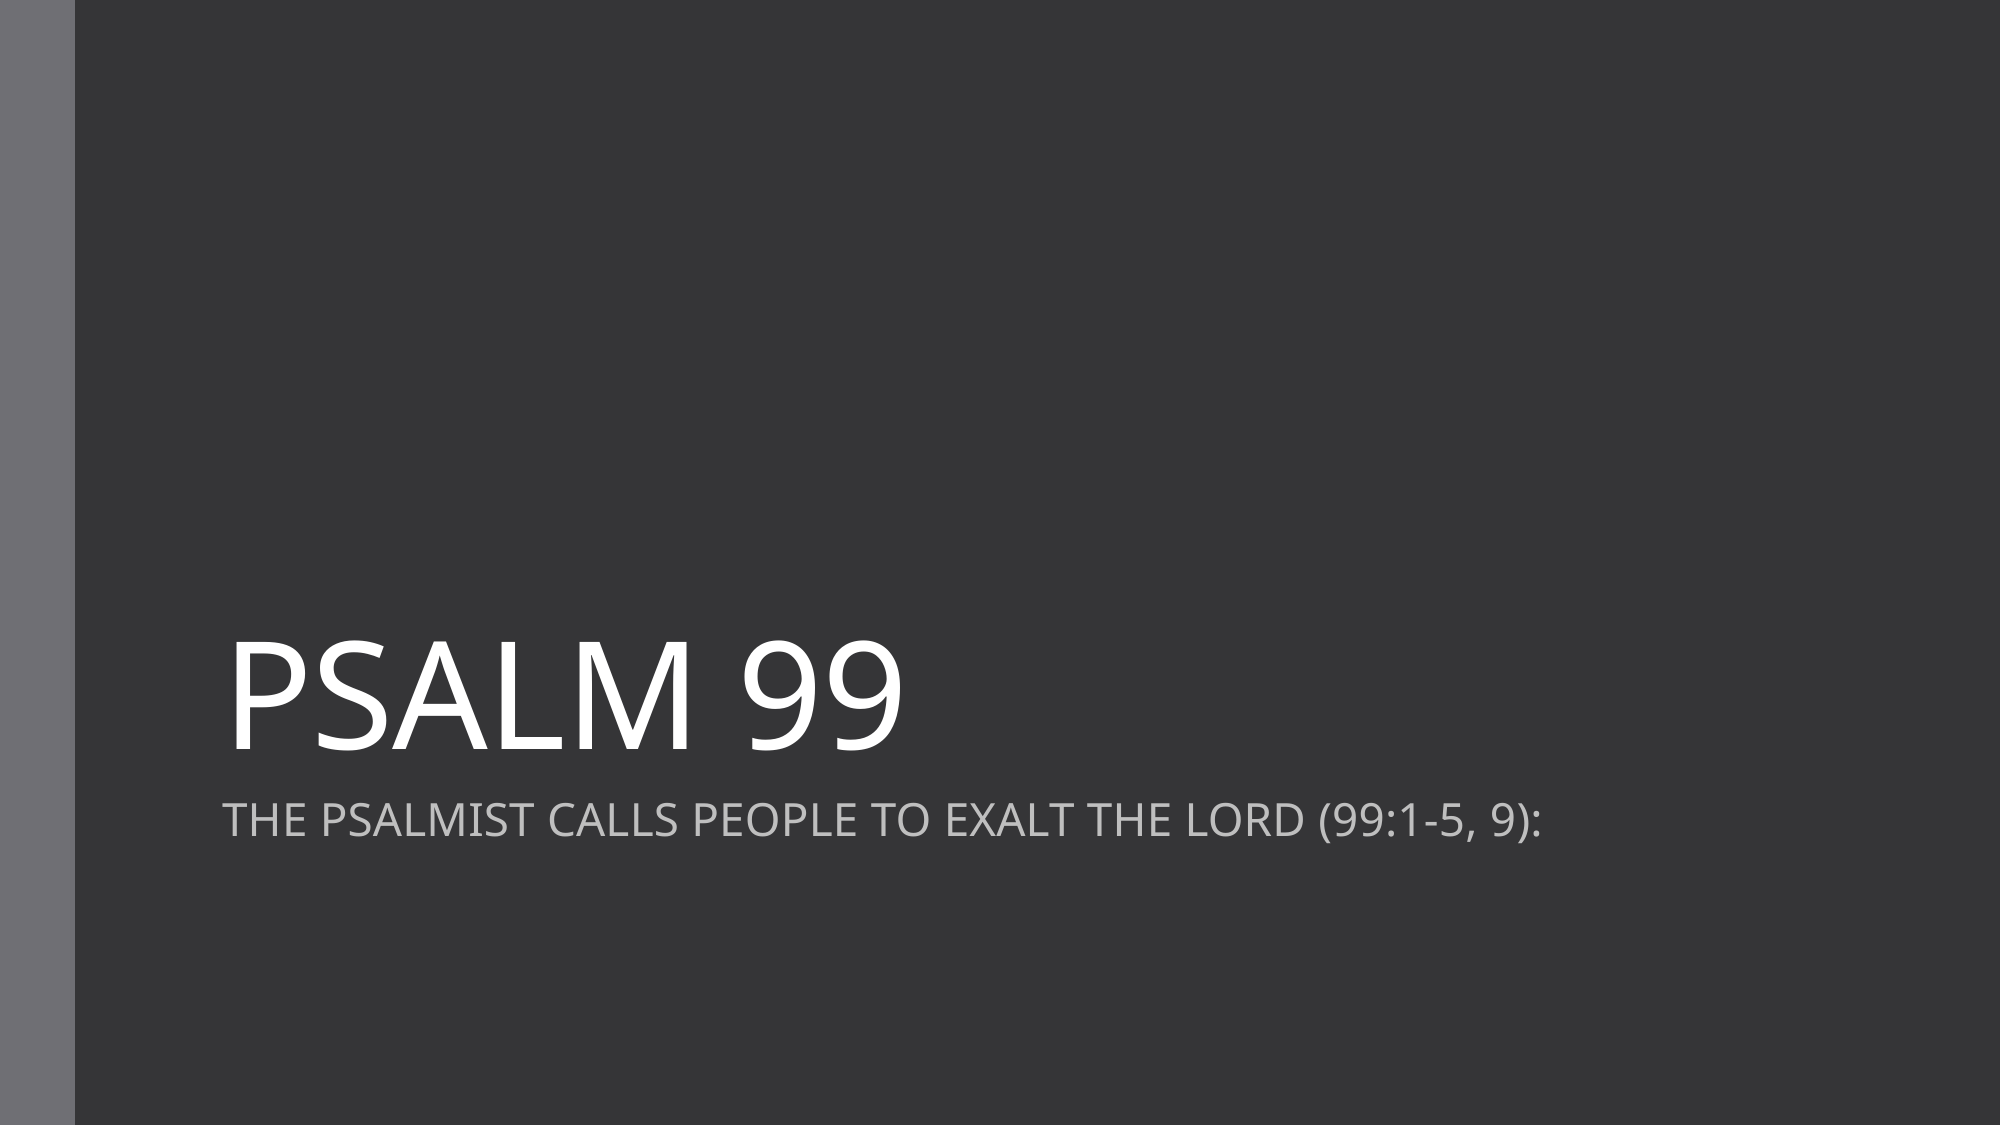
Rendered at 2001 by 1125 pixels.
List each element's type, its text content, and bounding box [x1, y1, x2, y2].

subtitle THE PSALMIST CALLS PEOPLE TO EXALT THE LORD (99:1-5, 9): [206, 787, 1752, 1066]
title PSALM 99 [206, 124, 1752, 787]
